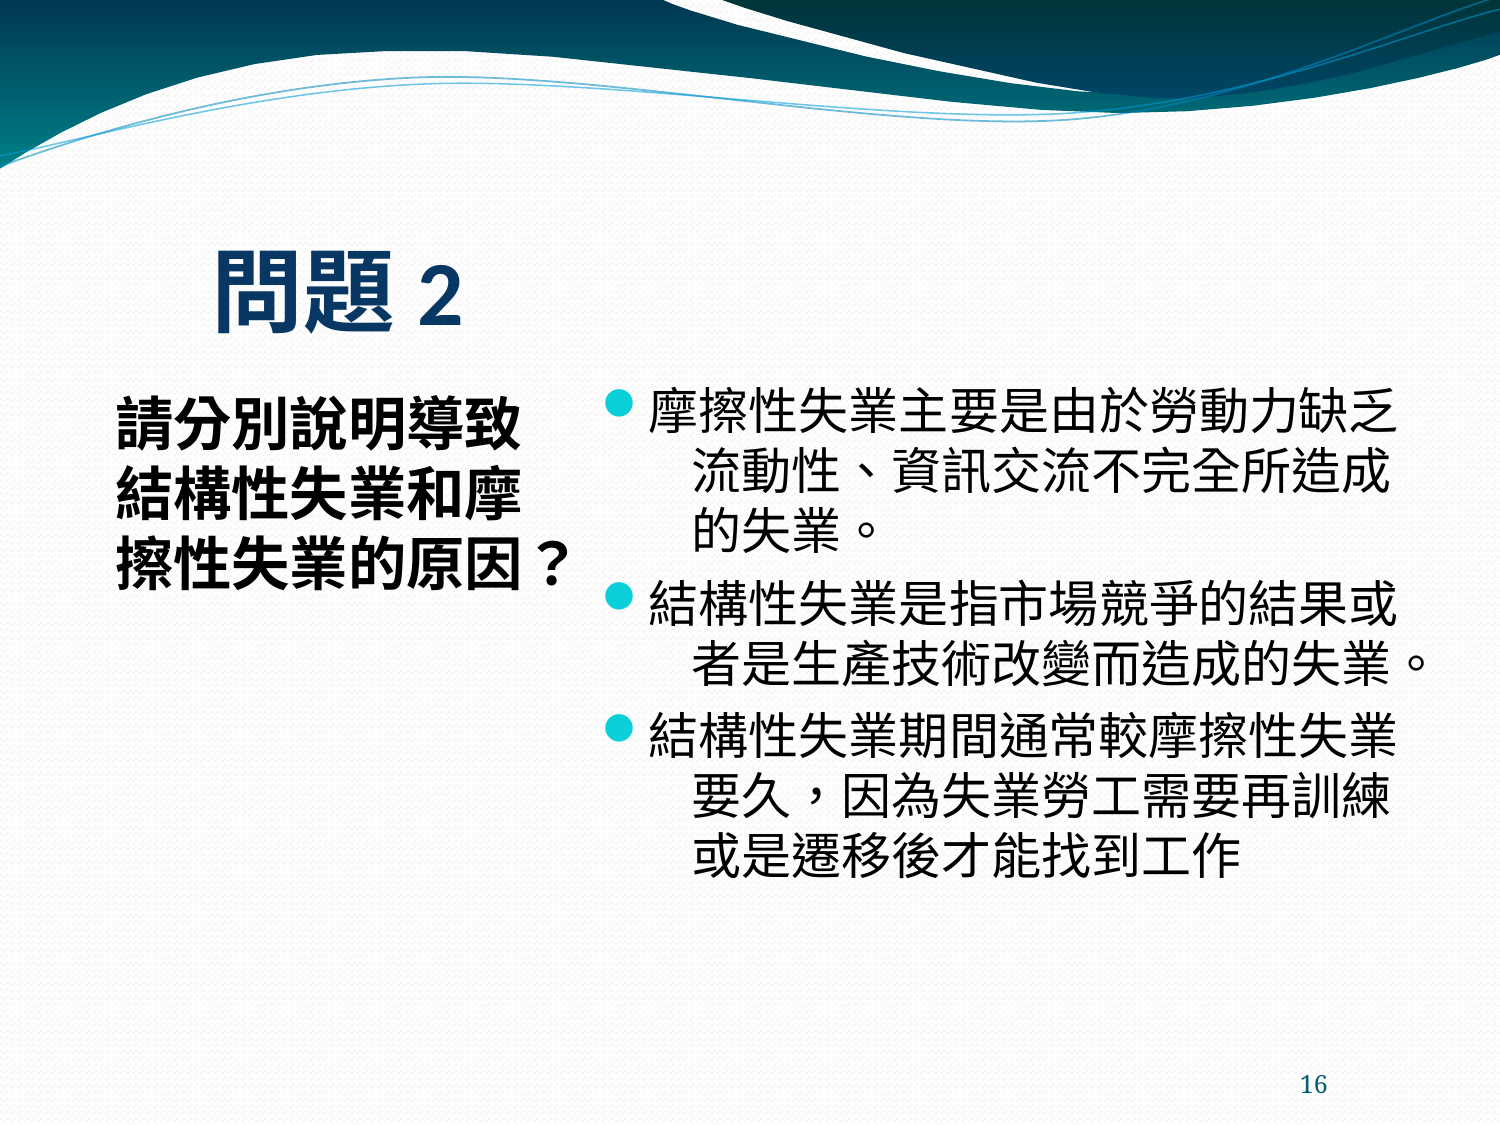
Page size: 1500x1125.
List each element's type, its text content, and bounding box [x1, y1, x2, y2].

list 請分別說明導致結構性失業和摩擦性失業的原因？ [112, 379, 563, 1125]
list 摩擦性失業主要是由於勞動力缺乏流動性、資訊交流不完全所造成的失業。 結構性失業是指市場競爭的結果或者是生產技術改變而造成的失業。 結構性失業期間通常較摩擦性失業要久，因為失業勞工需要再訓練或是遷移後才能找到工作 [586, 379, 1426, 1125]
text_box [1299, 1042, 1426, 1103]
title 問題2 [112, 153, 563, 345]
